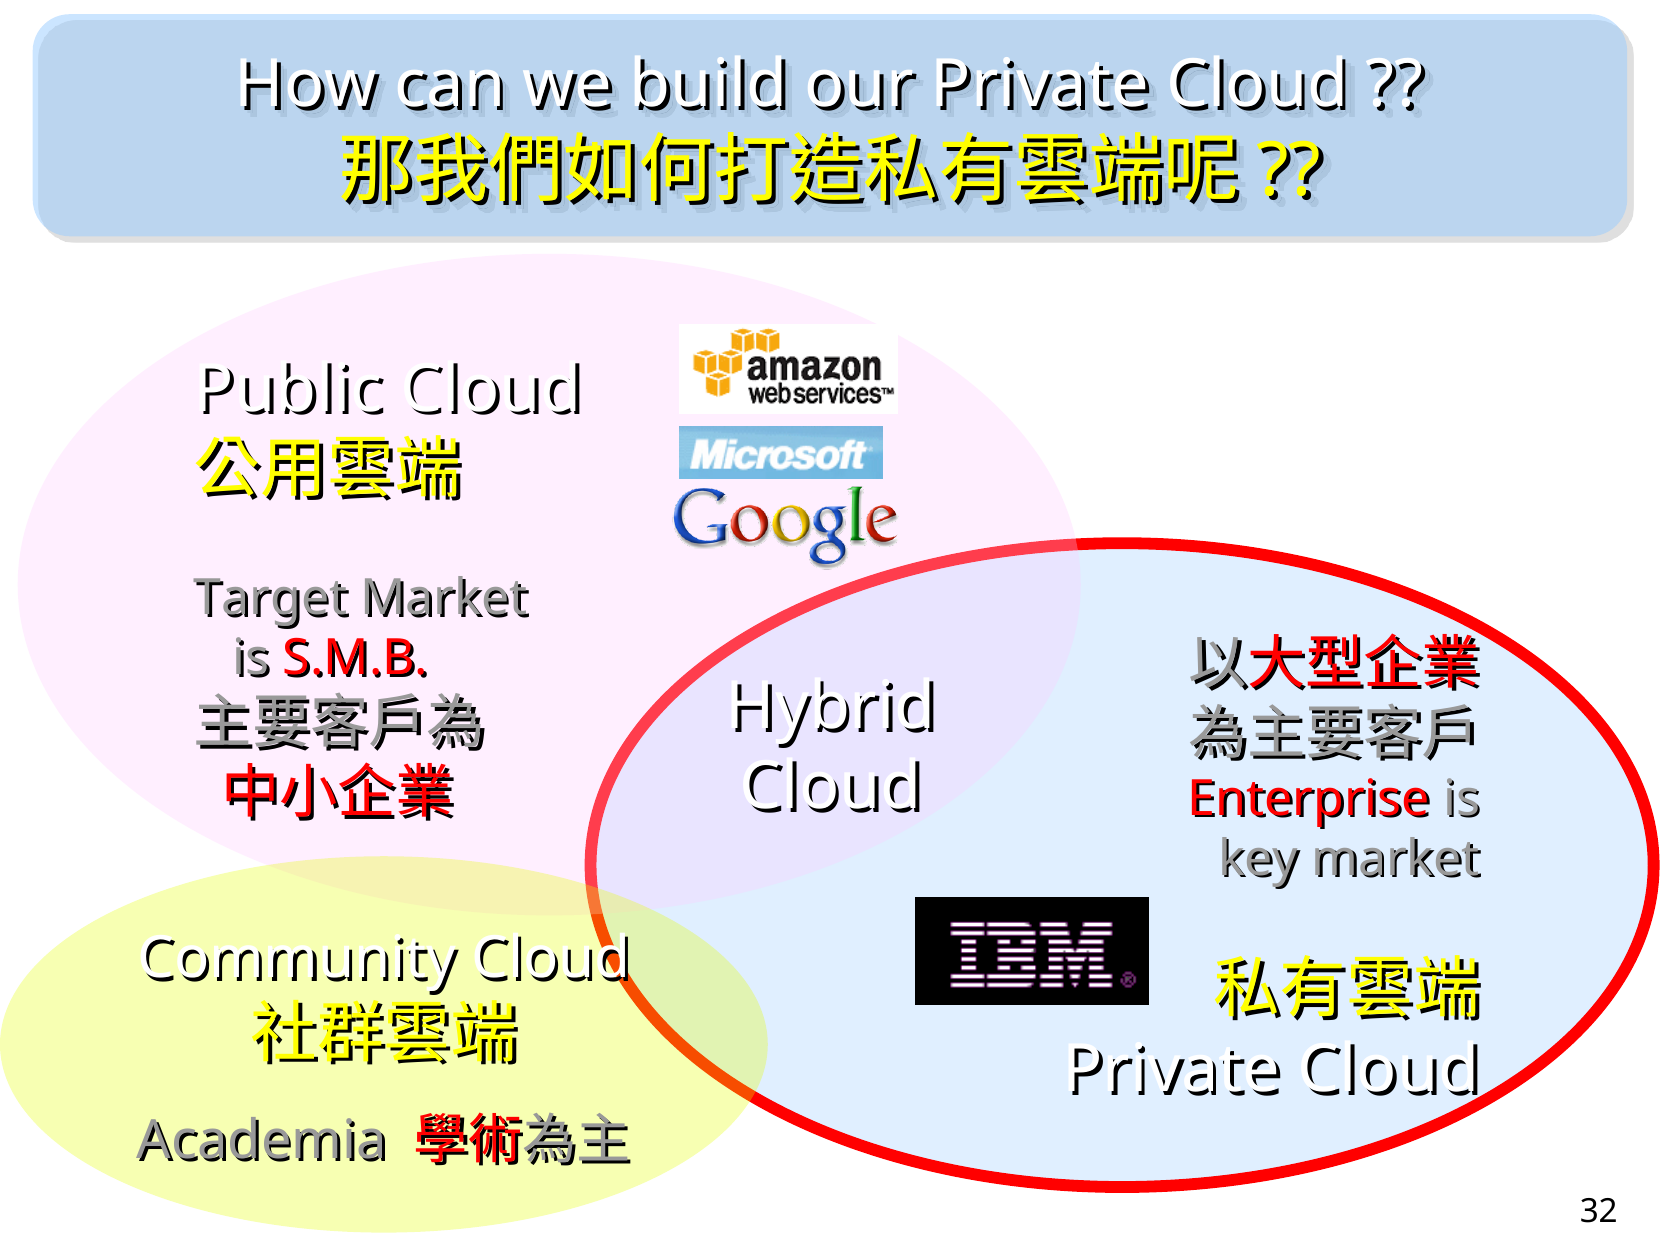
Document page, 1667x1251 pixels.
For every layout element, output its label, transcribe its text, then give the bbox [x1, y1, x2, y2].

text_box 以大型企業 為主要客戶 Enterprise is key market 私有雲端 Private Cloud [653, 543, 1654, 1188]
text_box Public Cloud 公用雲端 Target Market is S.M.B. 主要客戶為 中小企業 [17, 253, 1081, 909]
picture [679, 426, 883, 479]
text_box How can we build our Private Cloud ?? 那我們如何打造私有雲端呢?? [32, 14, 1628, 237]
picture [915, 897, 1149, 1005]
picture [679, 324, 898, 414]
text_box Community Cloud 社群雲端 Academia 學術為主 [0, 856, 768, 1233]
text_box Hybrid Cloud [569, 654, 1093, 830]
picture [667, 484, 904, 571]
